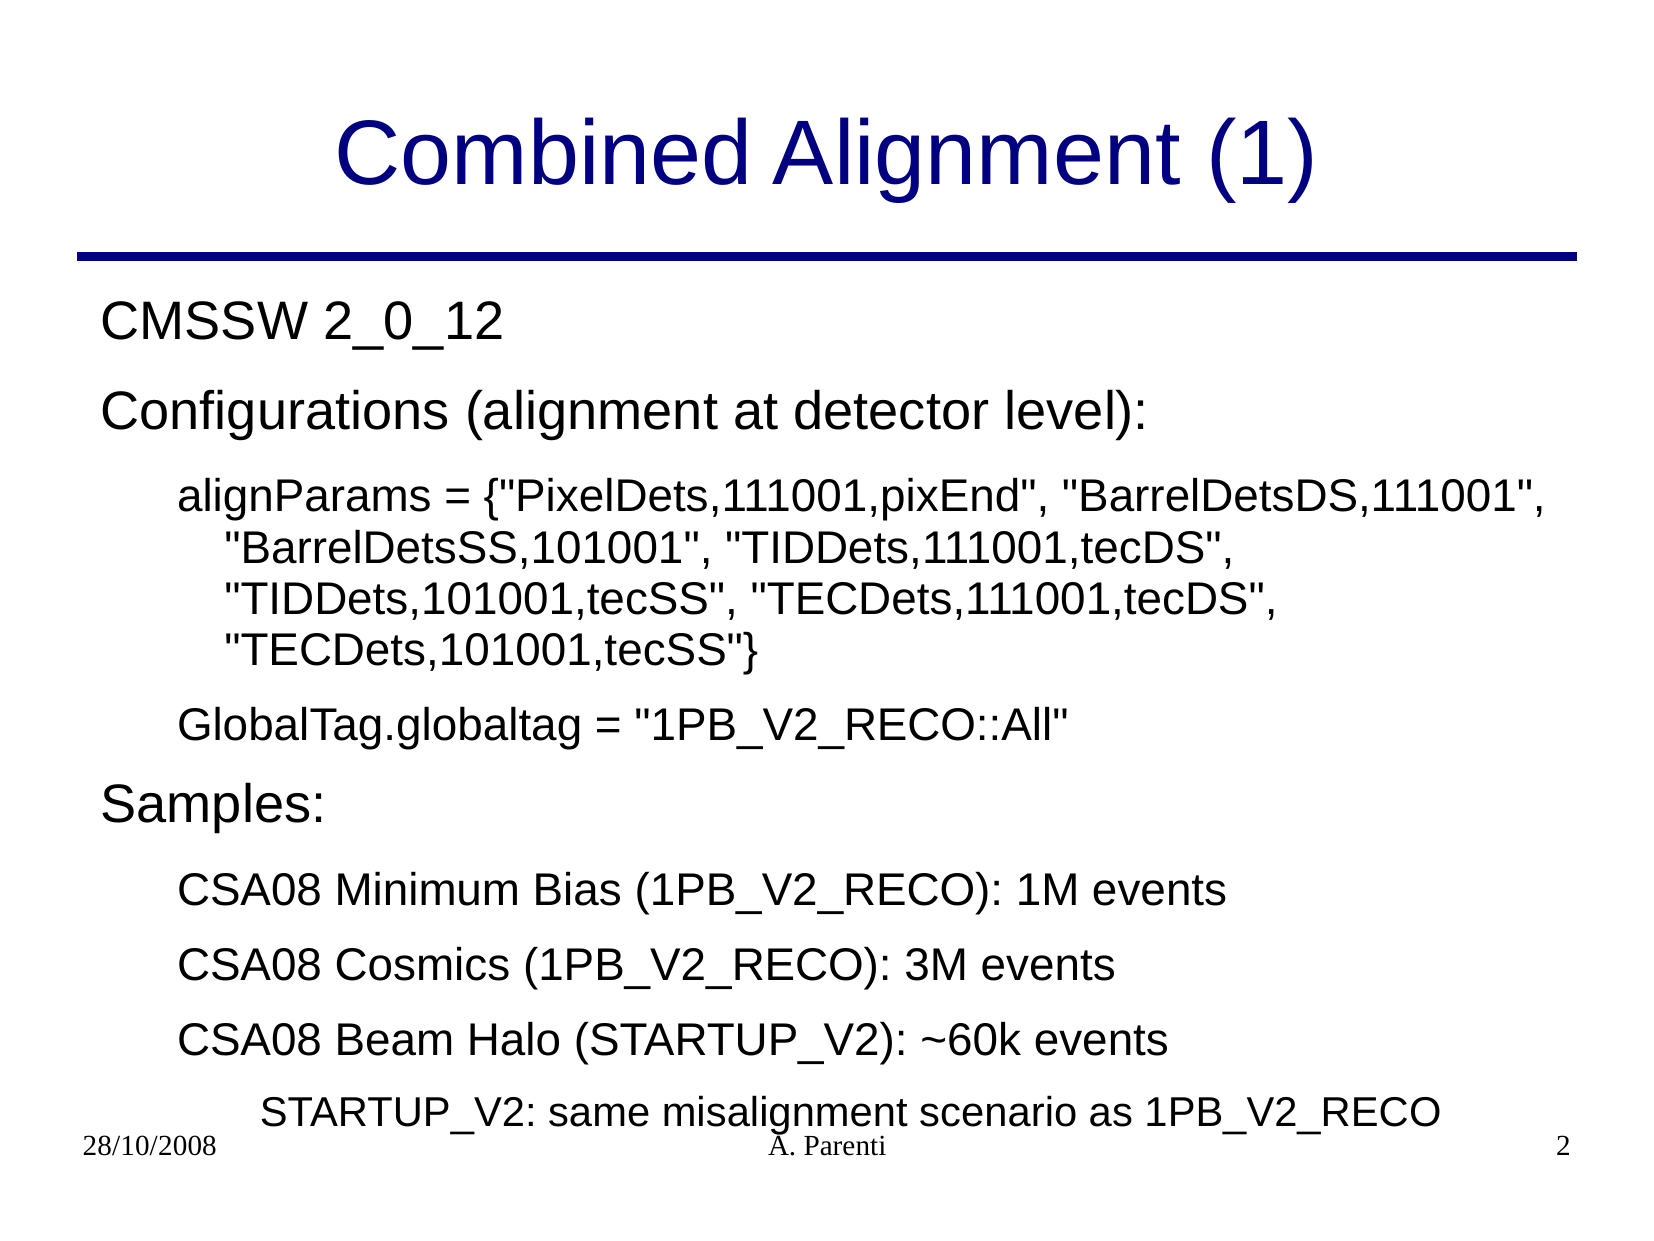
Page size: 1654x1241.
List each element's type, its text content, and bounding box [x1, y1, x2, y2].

title Combined Alignment (1) [82, 49, 1571, 257]
list CMSSW 2_0_12 Configurations (alignment at detector level): alignParams = {"PixelDets,111001,pixEnd", "BarrelDetsDS,111001", "BarrelDetsSS,101001", "TIDDets,111001,tecDS", "TIDDets,101001,tecSS", "TECDets,111001,tecDS", "TECDets,101001,tecSS"} GlobalTag.globaltag = "1PB_V2_RECO::All" Samples: CSA08 Minimum Bias (1PB_V2_RECO): 1M events CSA08 Cosmics (1PB_V2_RECO): 3M events CSA08 Beam Halo (STARTUP_V2): ~60k events STARTUP_V2: same misalignment scenario as 1PB_V2_RECO [82, 290, 1571, 1136]
